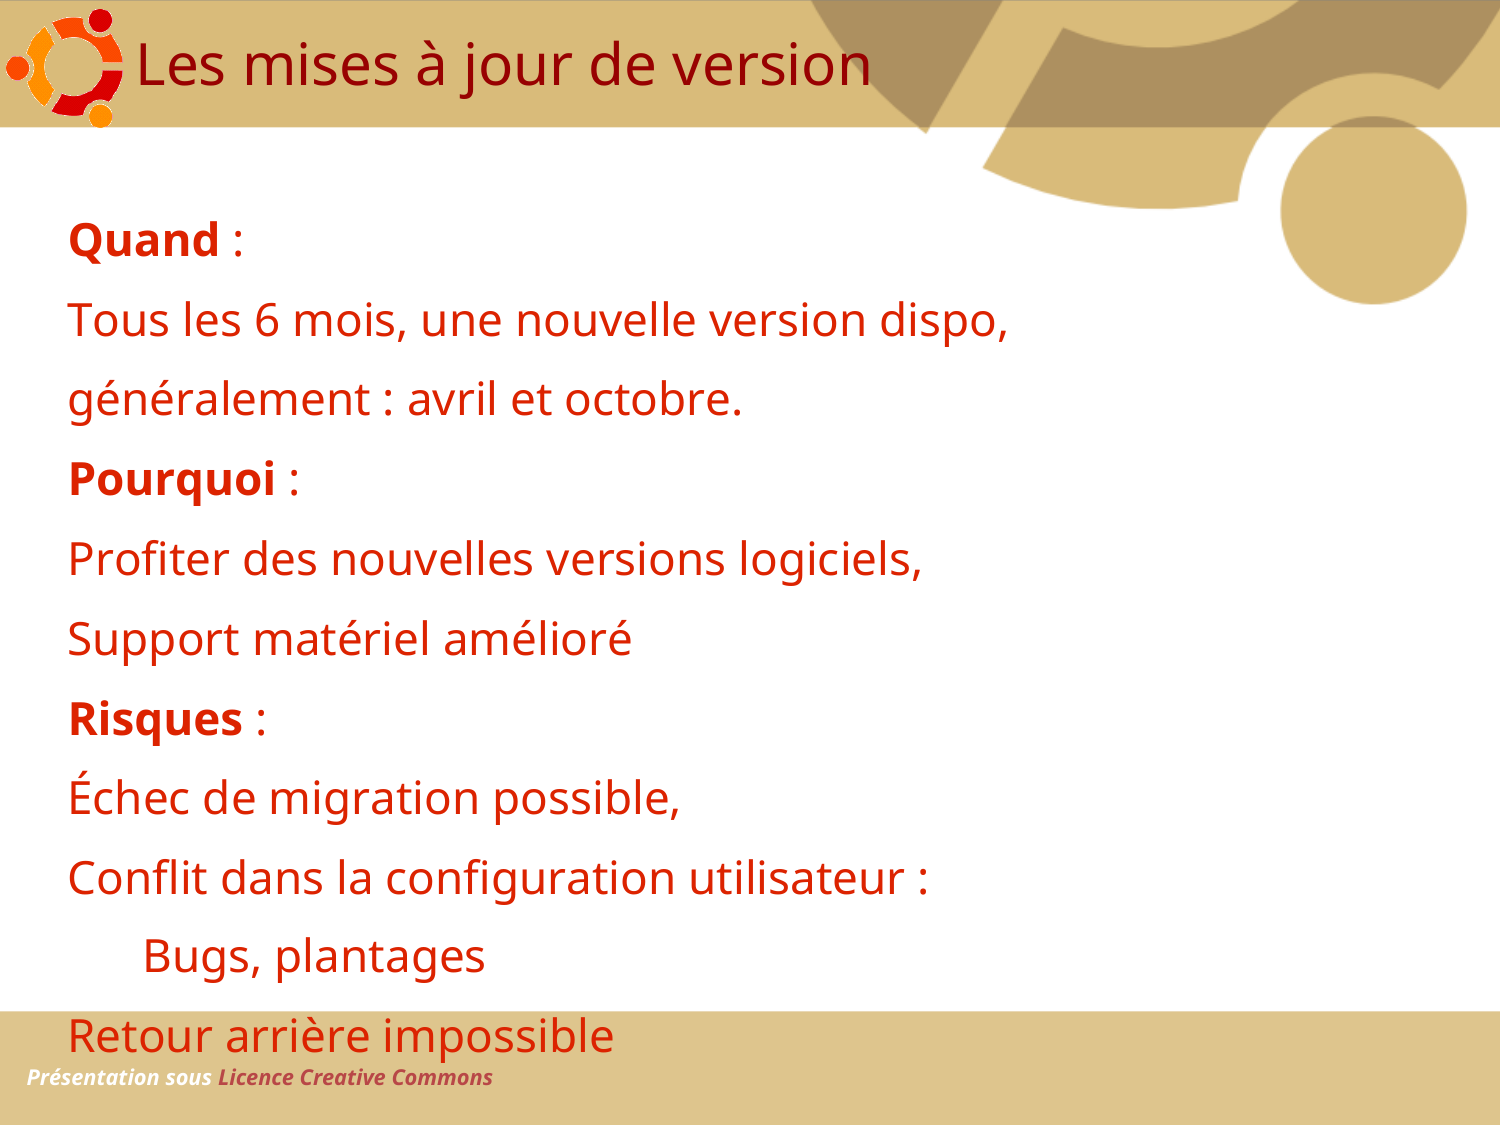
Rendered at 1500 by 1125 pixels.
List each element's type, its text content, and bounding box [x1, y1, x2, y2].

title Les mises à jour de version [135, 0, 1417, 177]
picture [0, 0, 1500, 557]
list Quand : Tous les 6 mois, une nouvelle version dispo, généralement : avril et octobre. Pourquoi : Profiter des nouvelles versions logiciels, Support matériel amélioré Risques : Échec de migration possible, Conflit dans la configuration utilisateur : Bugs, plantages Retour arrière impossible [67, 206, 1418, 1004]
